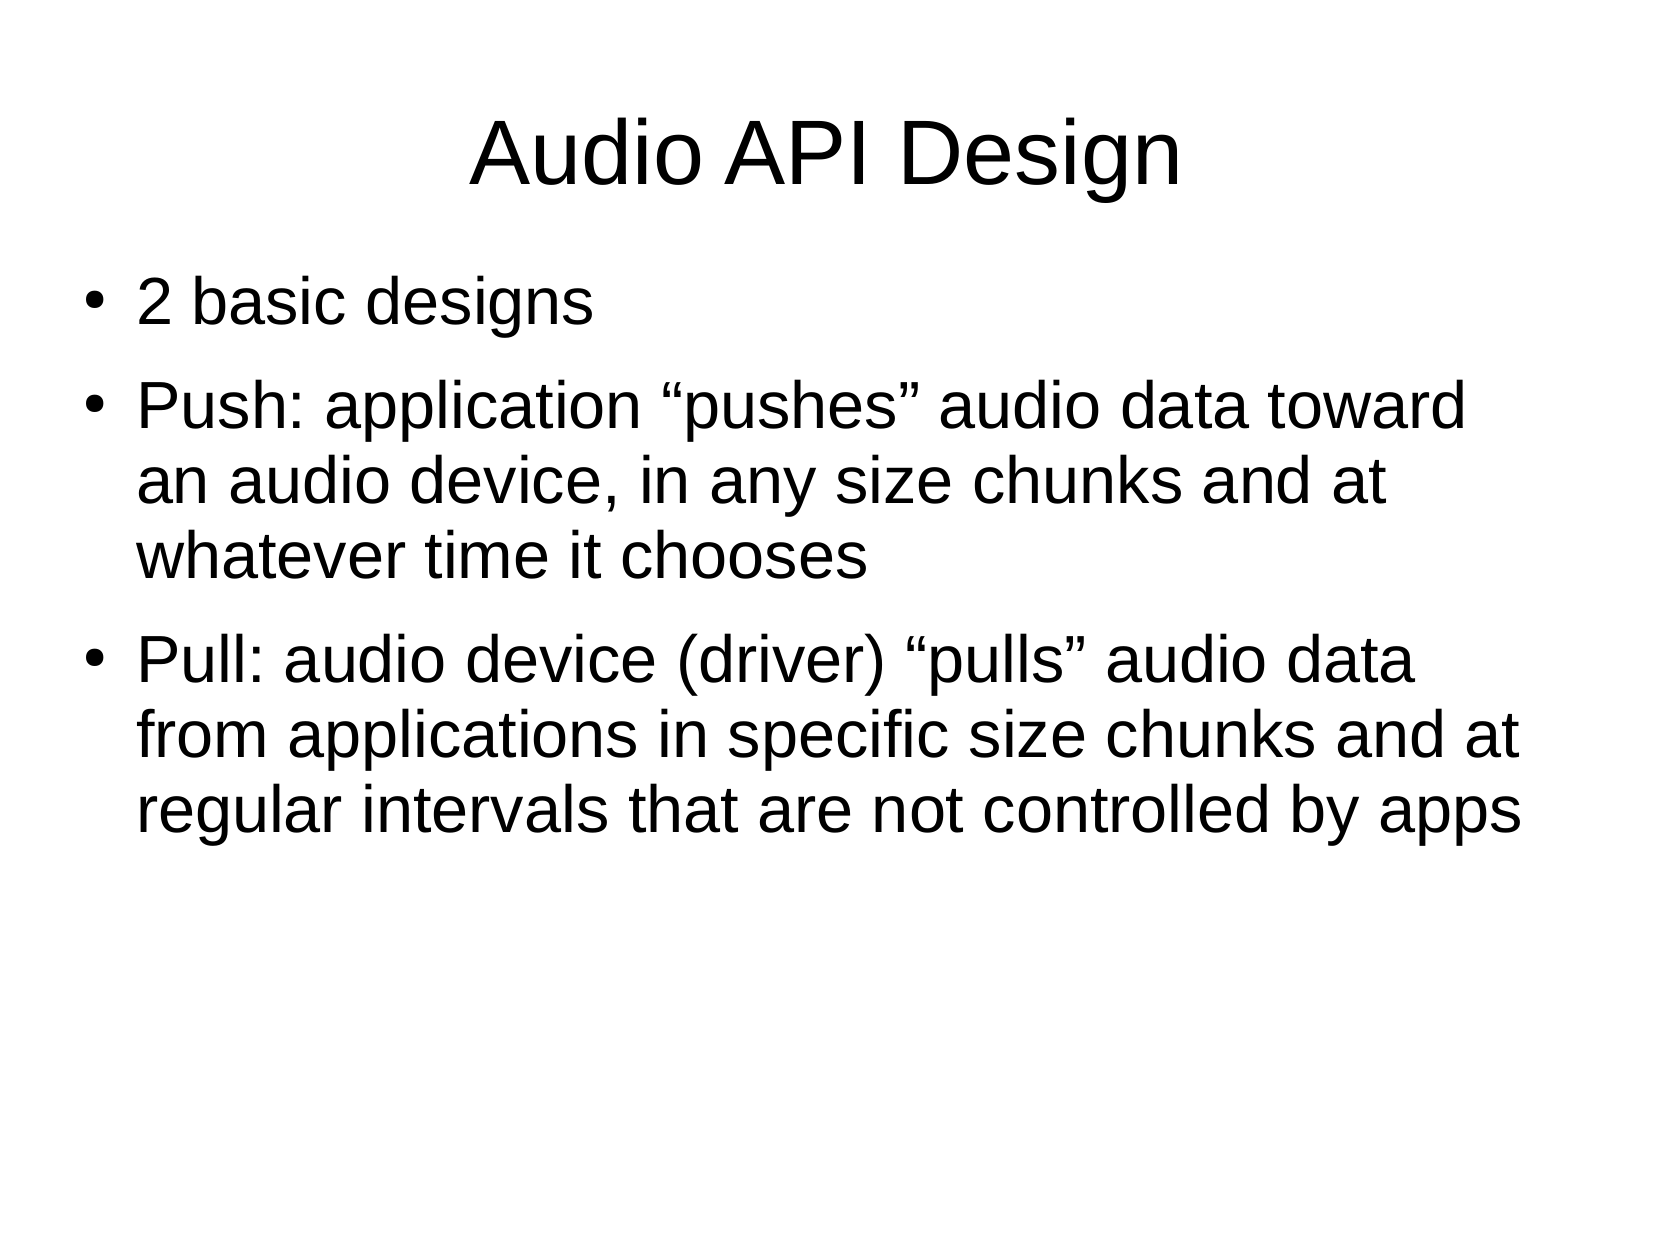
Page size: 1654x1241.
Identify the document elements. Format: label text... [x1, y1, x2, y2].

title Audio API Design [82, 56, 1571, 250]
list 2 basic designs Push: application “pushes” audio data toward an audio device, in any size chunks and at whatever time it chooses Pull: audio device (driver) “pulls” audio data from applications in specific size chunks and at regular intervals that are not controlled by apps [65, 264, 1554, 1068]
